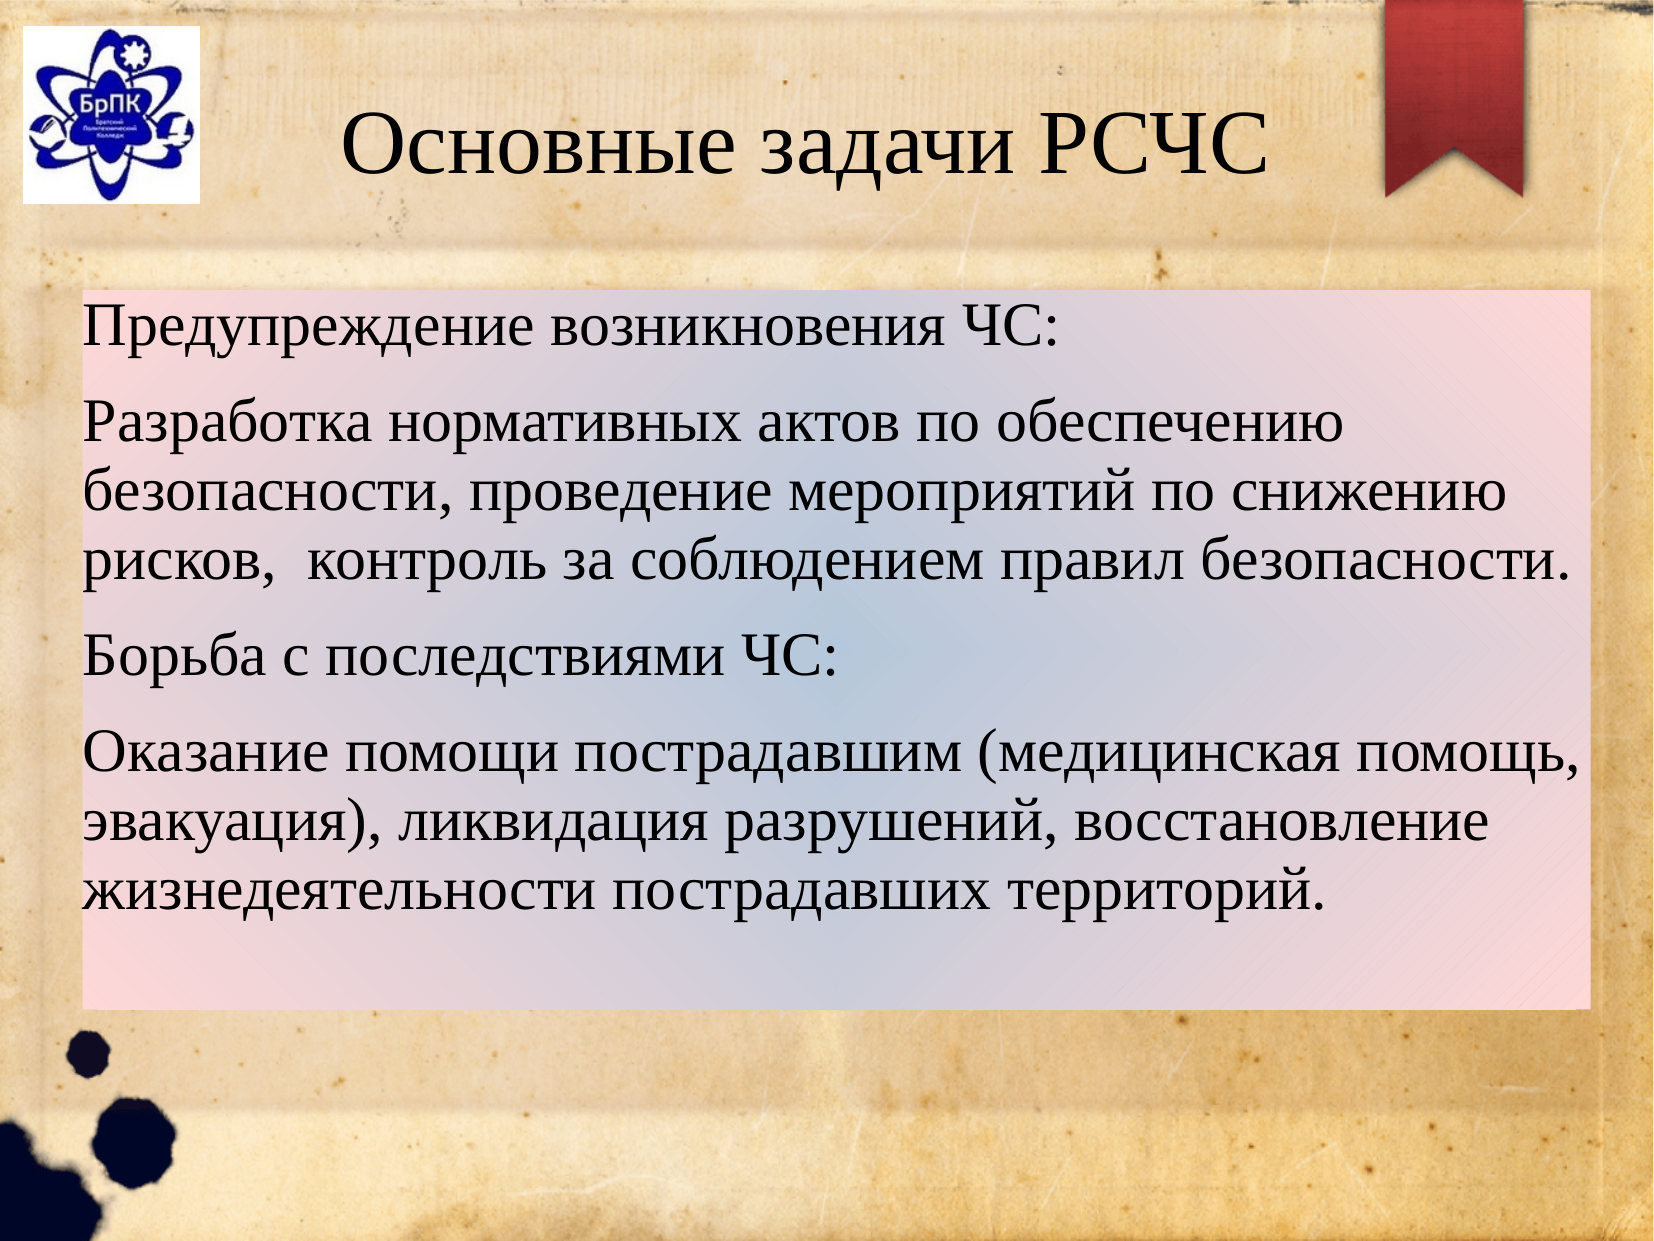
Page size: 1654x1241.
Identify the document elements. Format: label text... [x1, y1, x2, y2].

list Предупреждение возникновения ЧС: Разработка нормативных актов по обеспечению безопасности, проведение мероприятий по снижению рисков, контроль за соблюдением правил безопасности. Борьба с последствиями ЧС: Оказание помощи пострадавшим (медицинская помощь, эвакуация), ликвидация разрушений, восстановление жизнедеятельности пострадавших территорий. [82, 290, 1591, 1010]
picture [0, 0, 1654, 1241]
title Основные задачи РСЧС [340, 49, 1605, 237]
